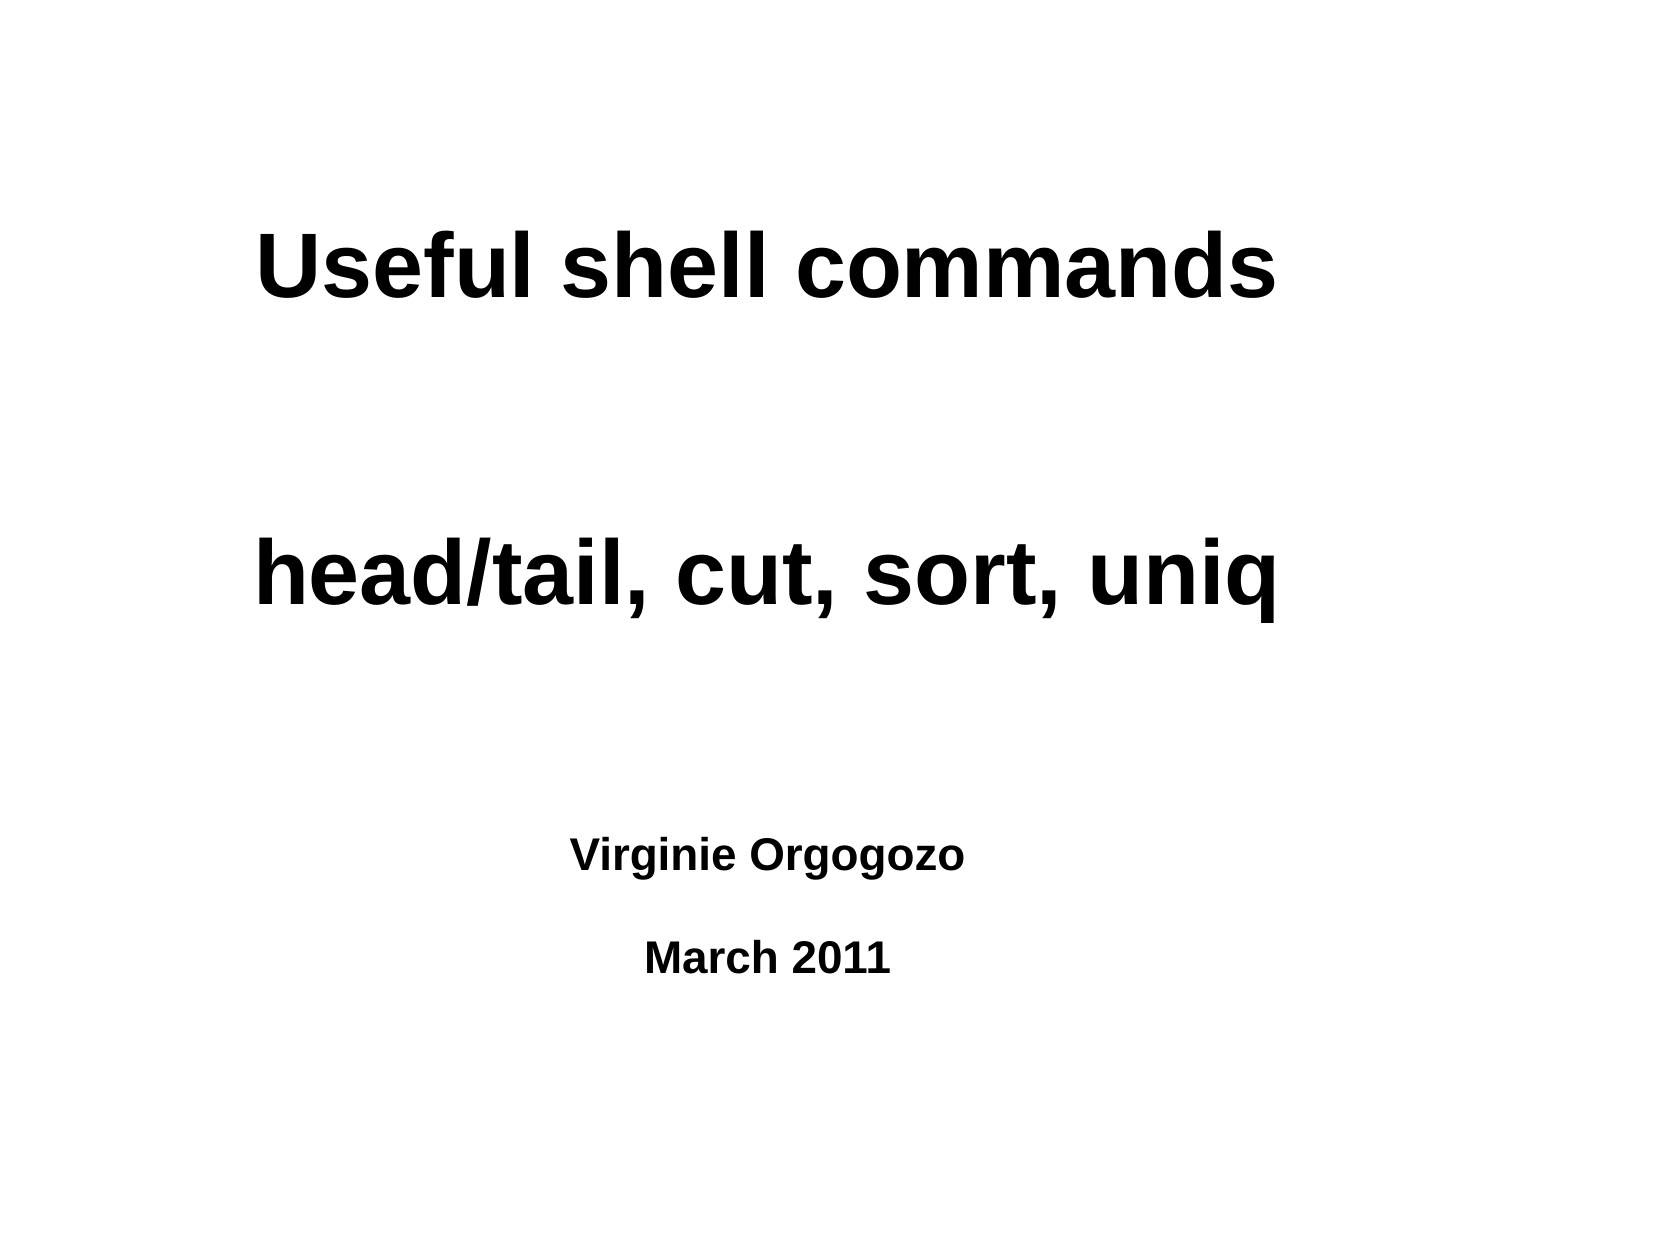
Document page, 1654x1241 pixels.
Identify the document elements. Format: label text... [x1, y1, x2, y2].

text_box Useful shell commands head/tail, cut, sort, uniq Virginie Orgogozo March 2011 [147, 206, 1388, 991]
